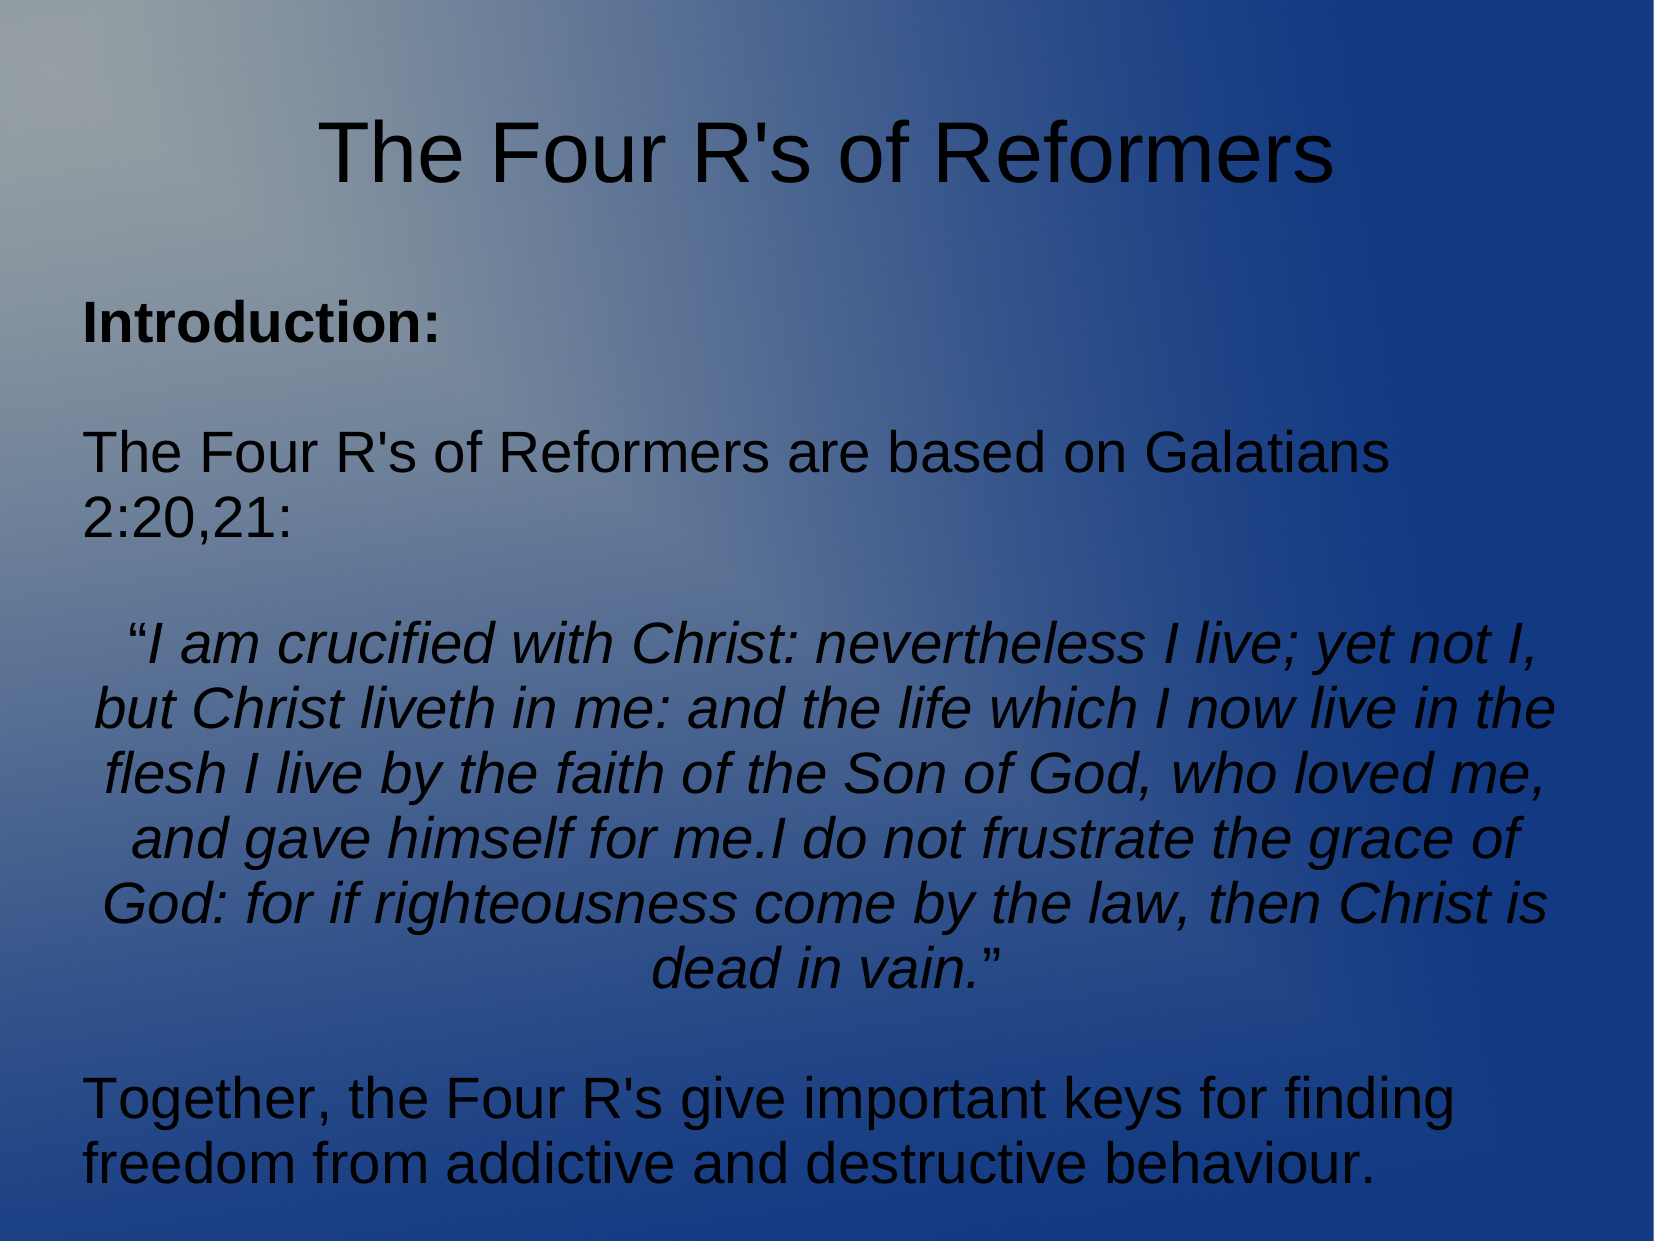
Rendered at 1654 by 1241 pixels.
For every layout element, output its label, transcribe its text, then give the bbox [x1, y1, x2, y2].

subtitle Introduction: The Four R's of Reformers are based on Galatians 2:20,21: “I am crucified with Christ: nevertheless I live; yet not I, but Christ liveth in me: and the life which I now live in the flesh I live by the faith of the Son of God, who loved me, and gave himself for me.I do not frustrate the grace of God: for if righteousness come by the law, then Christ is dead in vain.” Together, the Four R's give important keys for finding freedom from addictive and destructive behaviour. [82, 290, 1571, 1241]
title The Four R's of Reformers [82, 49, 1571, 257]
picture [0, 0, 1654, 1241]
